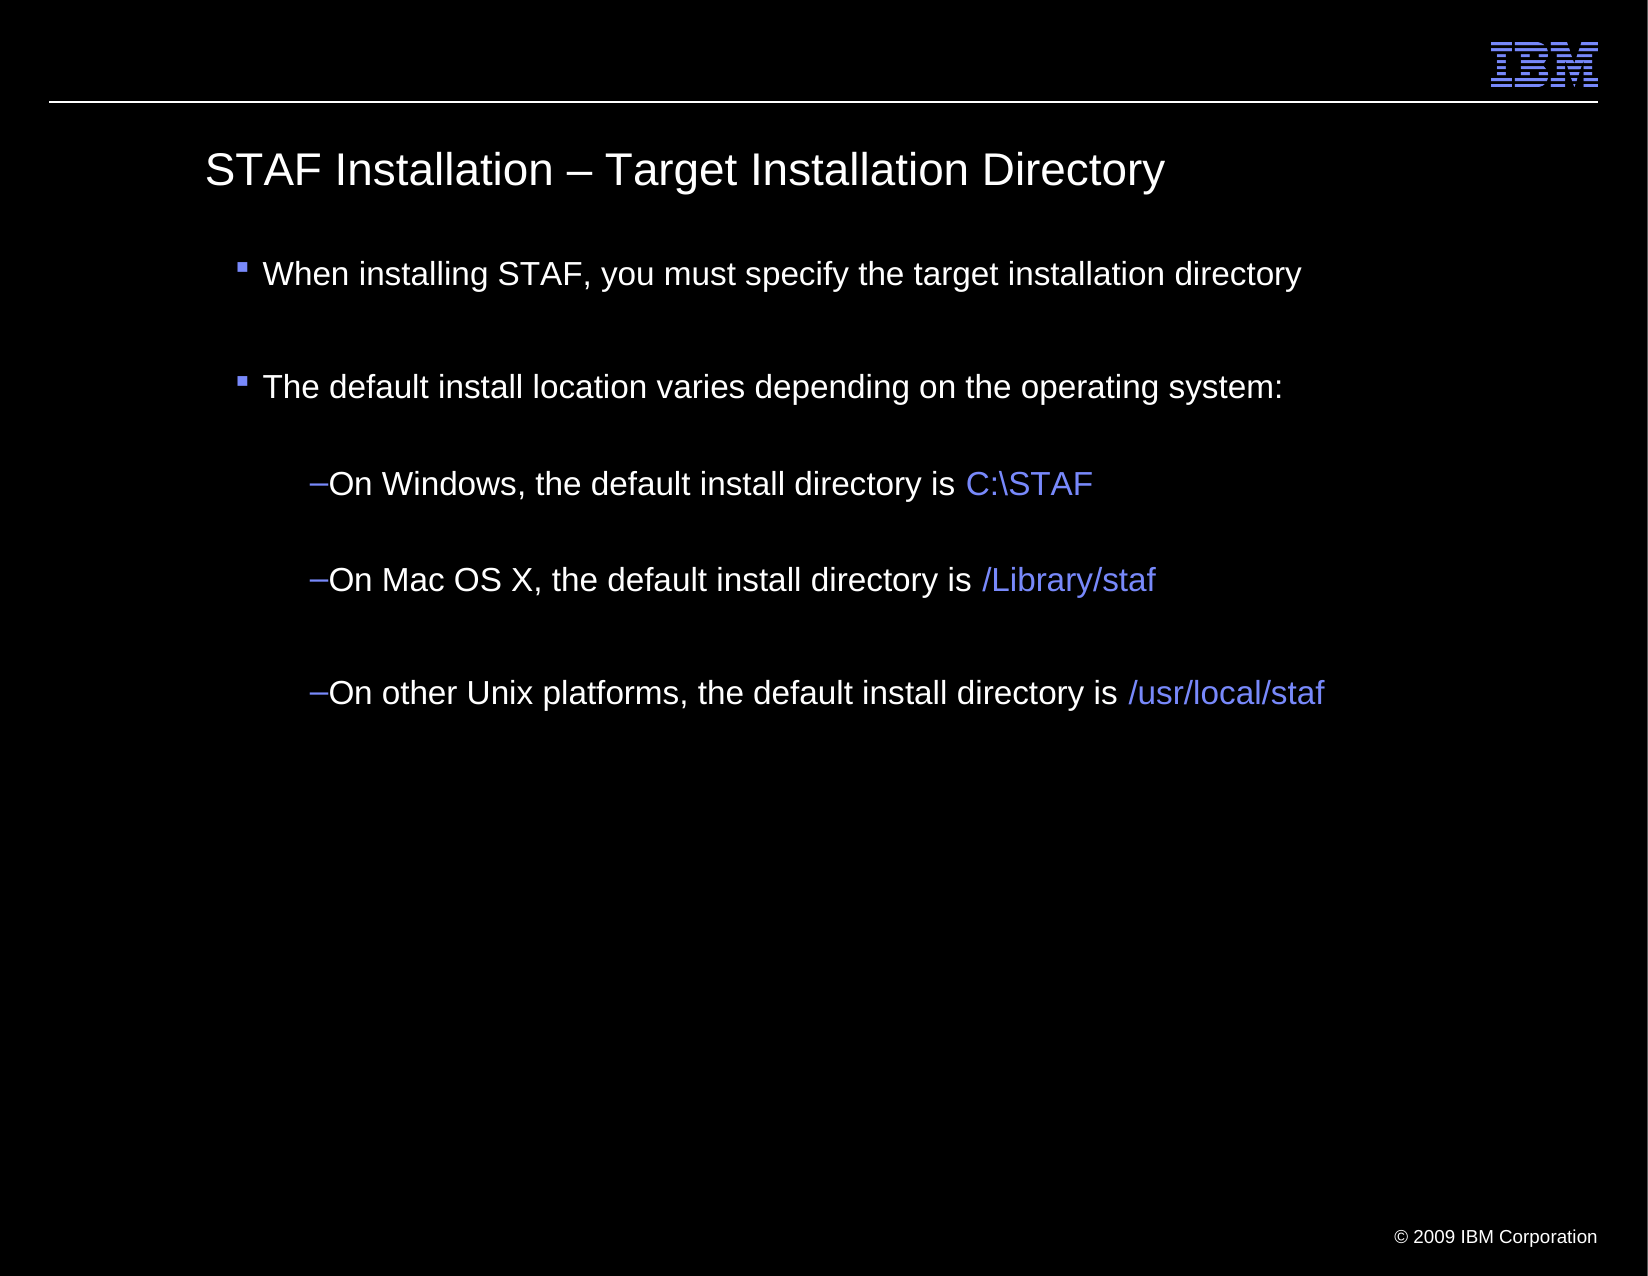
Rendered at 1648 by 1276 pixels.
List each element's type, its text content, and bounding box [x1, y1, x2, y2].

picture [1491, 42, 1598, 87]
text_box When installing STAF, you must specify the target installation directory The default install location varies depending on the operating system: On Windows, the default install directory is C:\STAF On Mac OS X, the default install directory is /Library/staf On other Unix platforms, the default install directory is /usr/local/staf [235, 252, 1584, 712]
title STAF Installation – Target Installation Directory [188, 137, 1648, 231]
